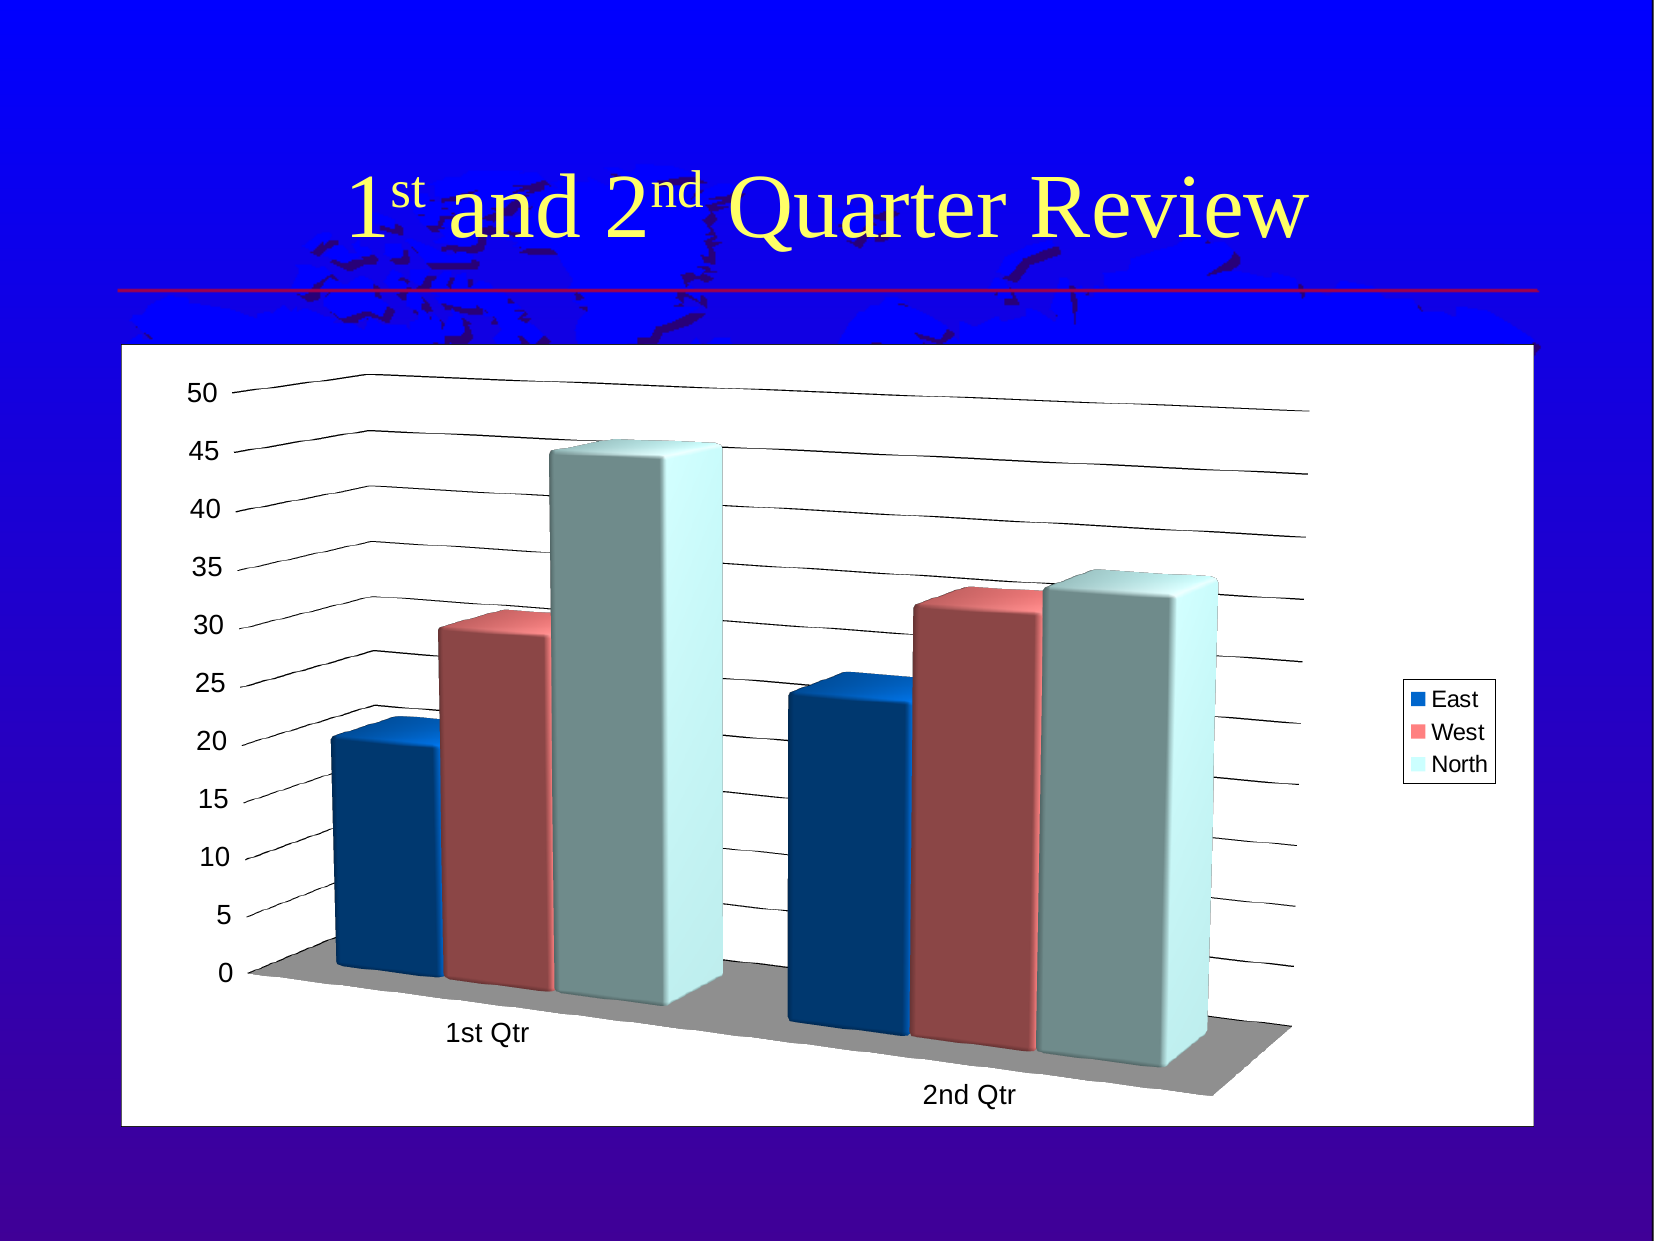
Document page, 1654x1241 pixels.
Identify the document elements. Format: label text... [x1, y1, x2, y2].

title 1st and 2nd Quarter Review [121, 102, 1534, 311]
chart [121, 344, 1534, 1127]
picture [0, 0, 1654, 1241]
